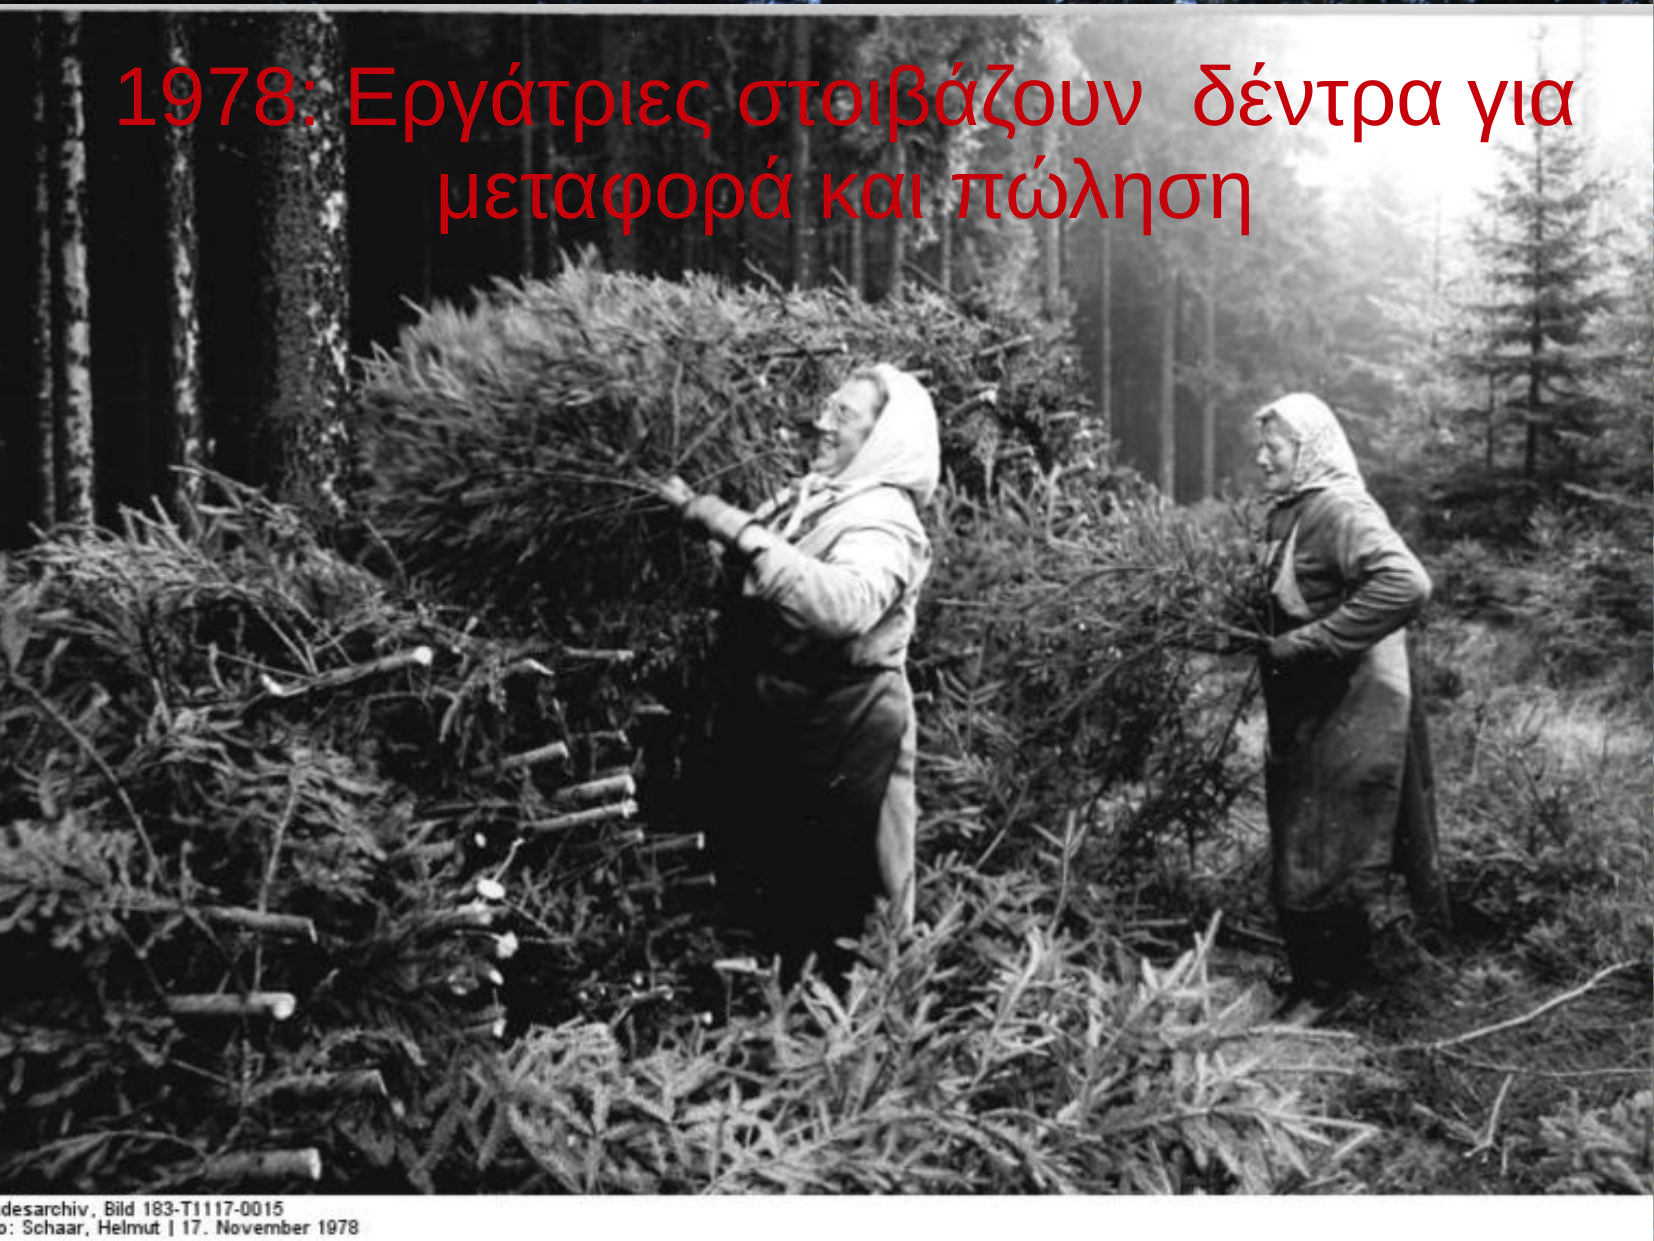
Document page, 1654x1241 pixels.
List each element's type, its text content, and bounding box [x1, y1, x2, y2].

picture [0, 0, 1654, 1241]
title [154, 154, 1654, 307]
text_box 1978: Εργάτριες στοιβάζουν δέντρα για μεταφορά και πώληση [66, 50, 1625, 237]
